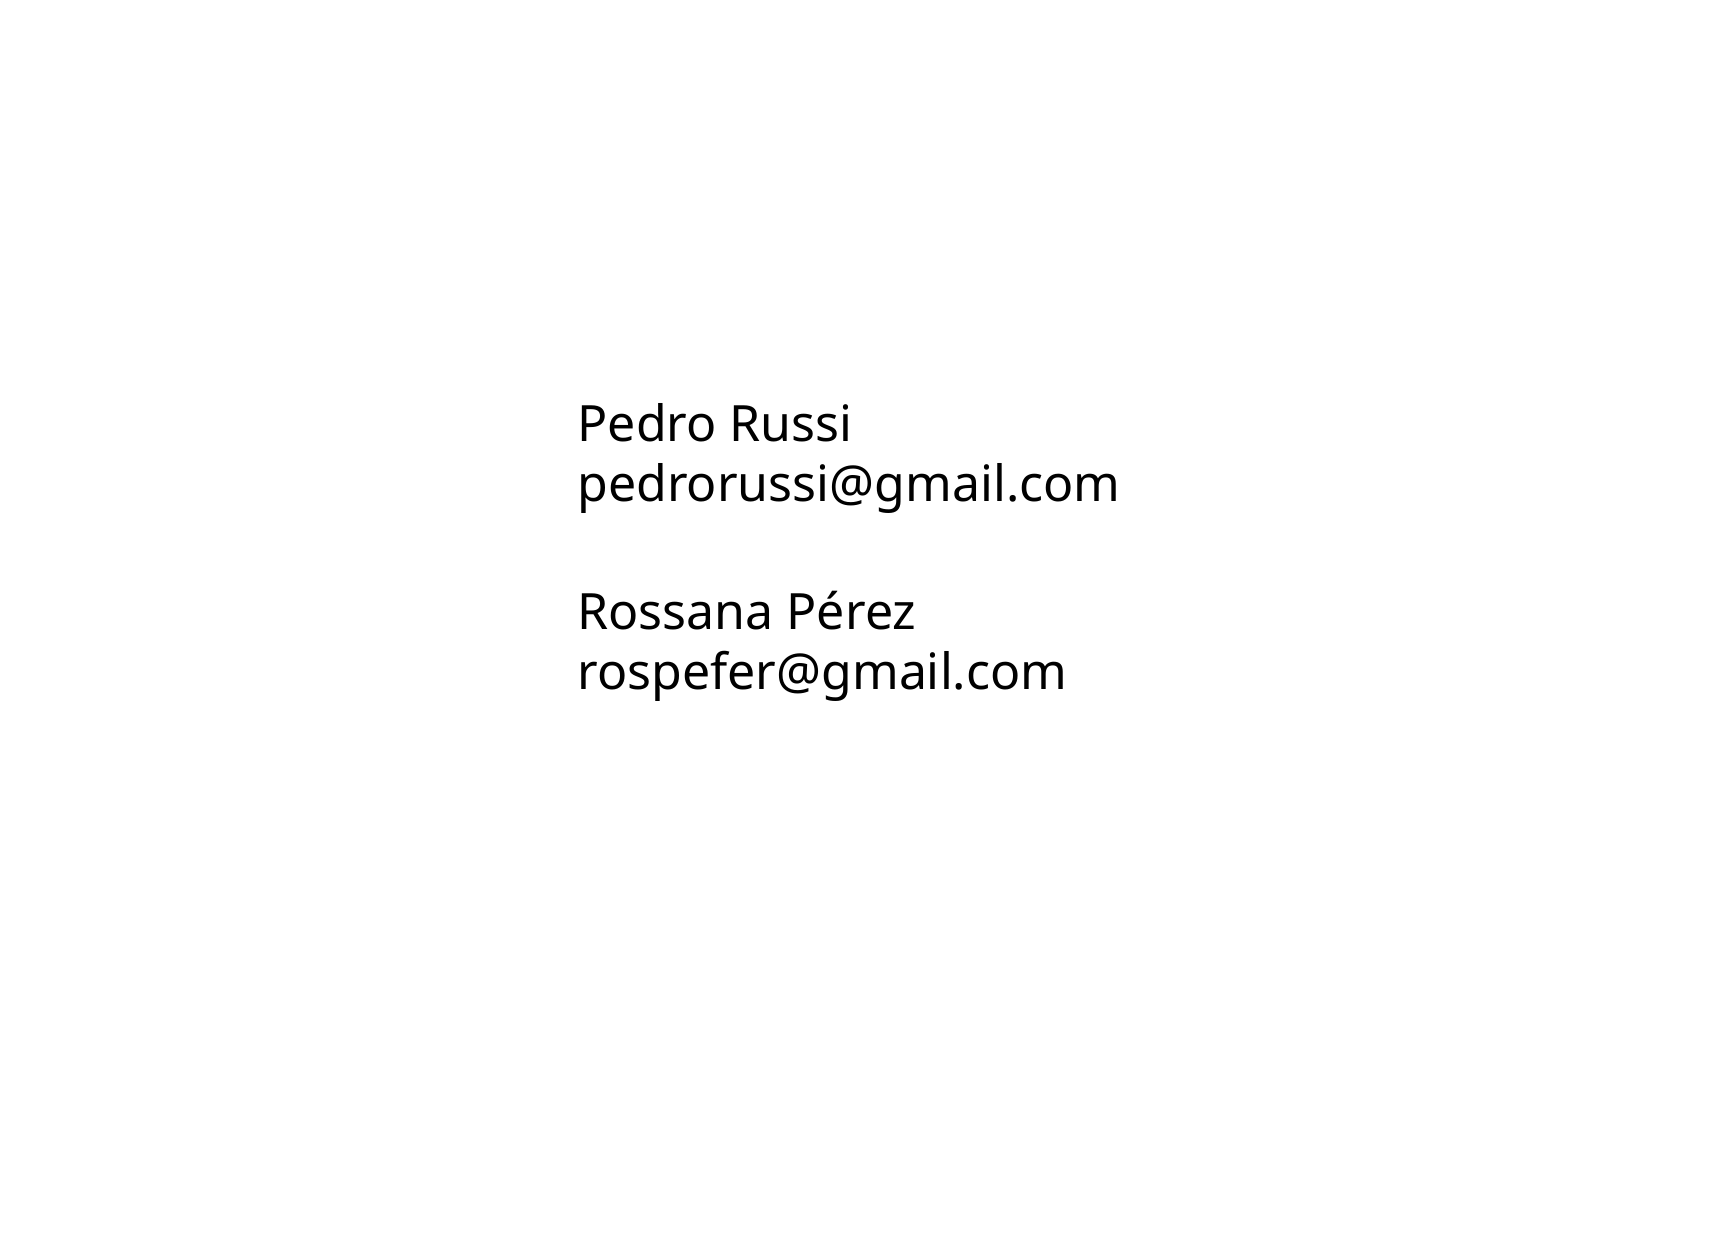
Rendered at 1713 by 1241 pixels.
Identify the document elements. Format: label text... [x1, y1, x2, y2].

text_box Pedro Russi pedrorussi@gmail.com Rossana Pérez rospefer@gmail.com [562, 383, 1713, 793]
